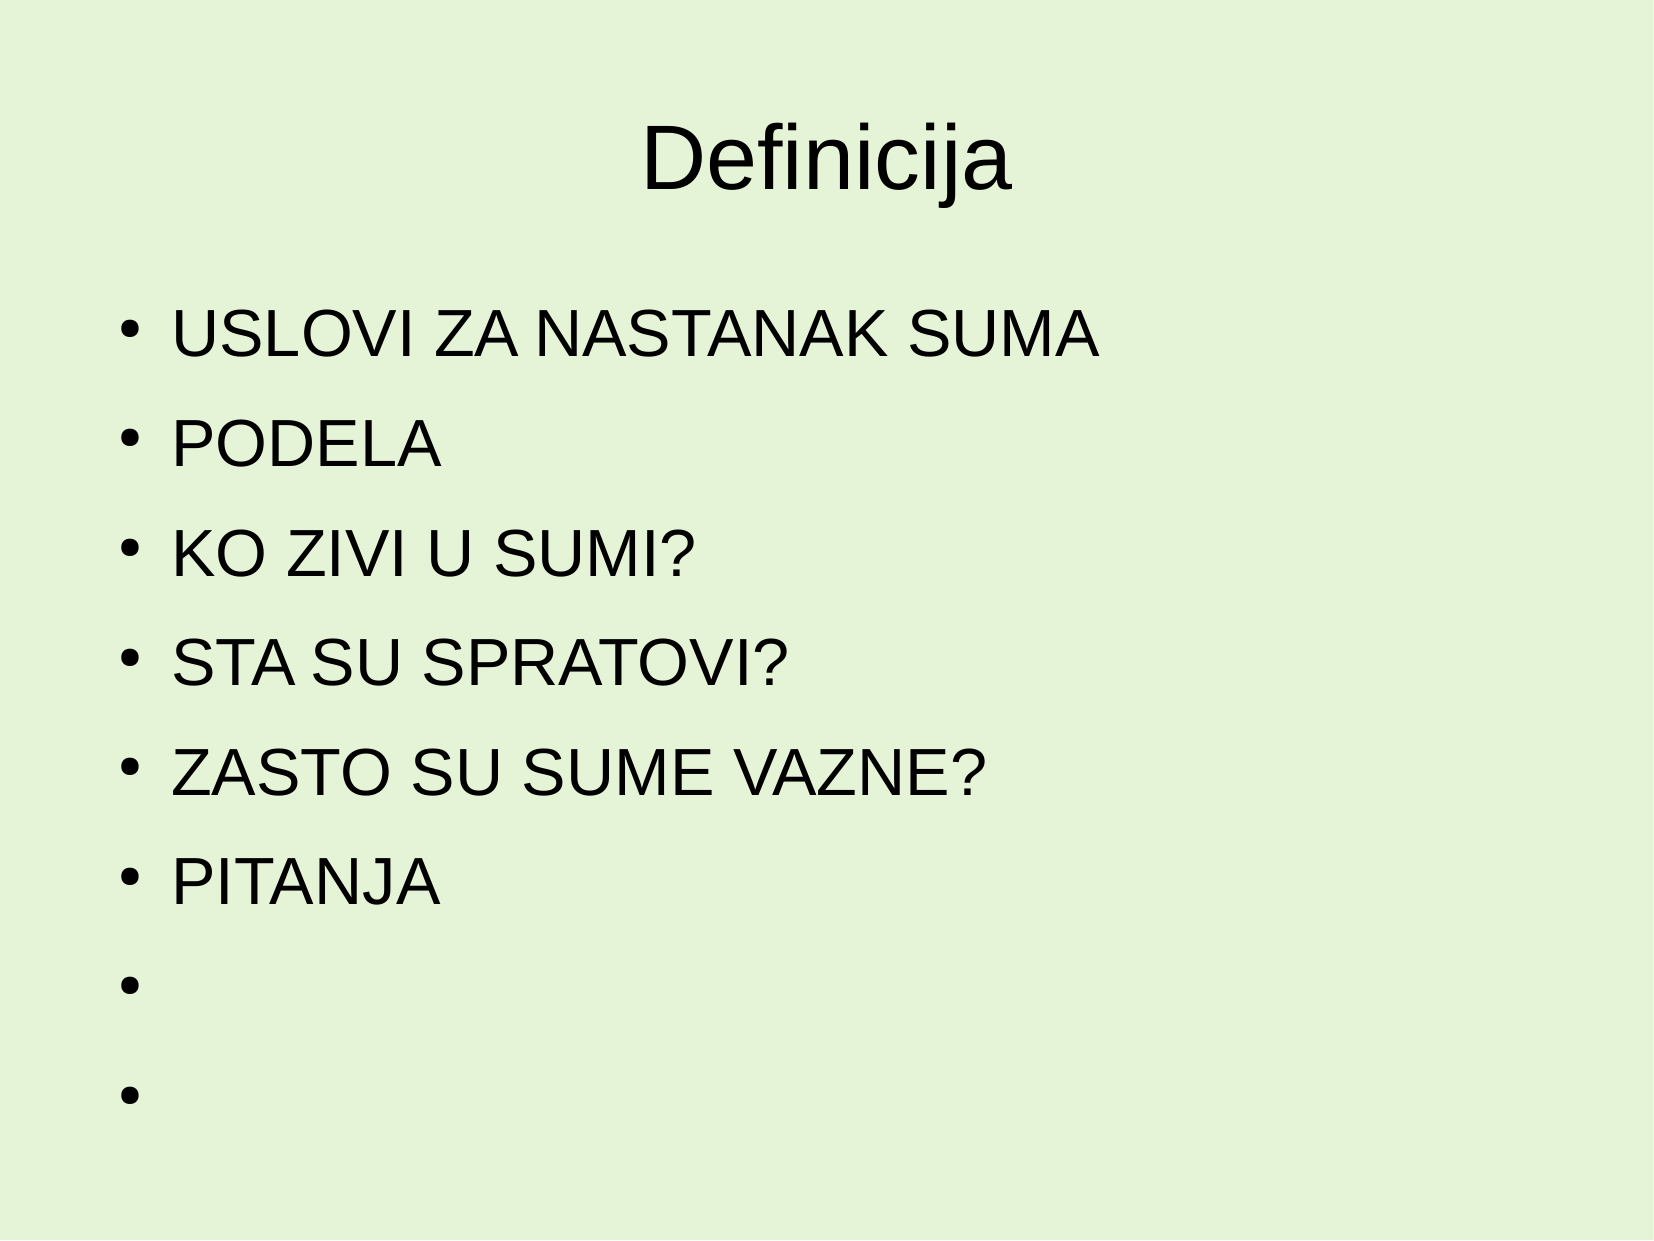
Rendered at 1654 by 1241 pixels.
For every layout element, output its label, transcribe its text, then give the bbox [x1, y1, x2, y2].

list USLOVI ZA NASTANAK SUMA PODELA KO ZIVI U SUMI? STA SU SPRATOVI? ZASTO SU SUME VAZNE? PITANJA [82, 290, 1571, 1109]
title Definicija [82, 49, 1571, 257]
